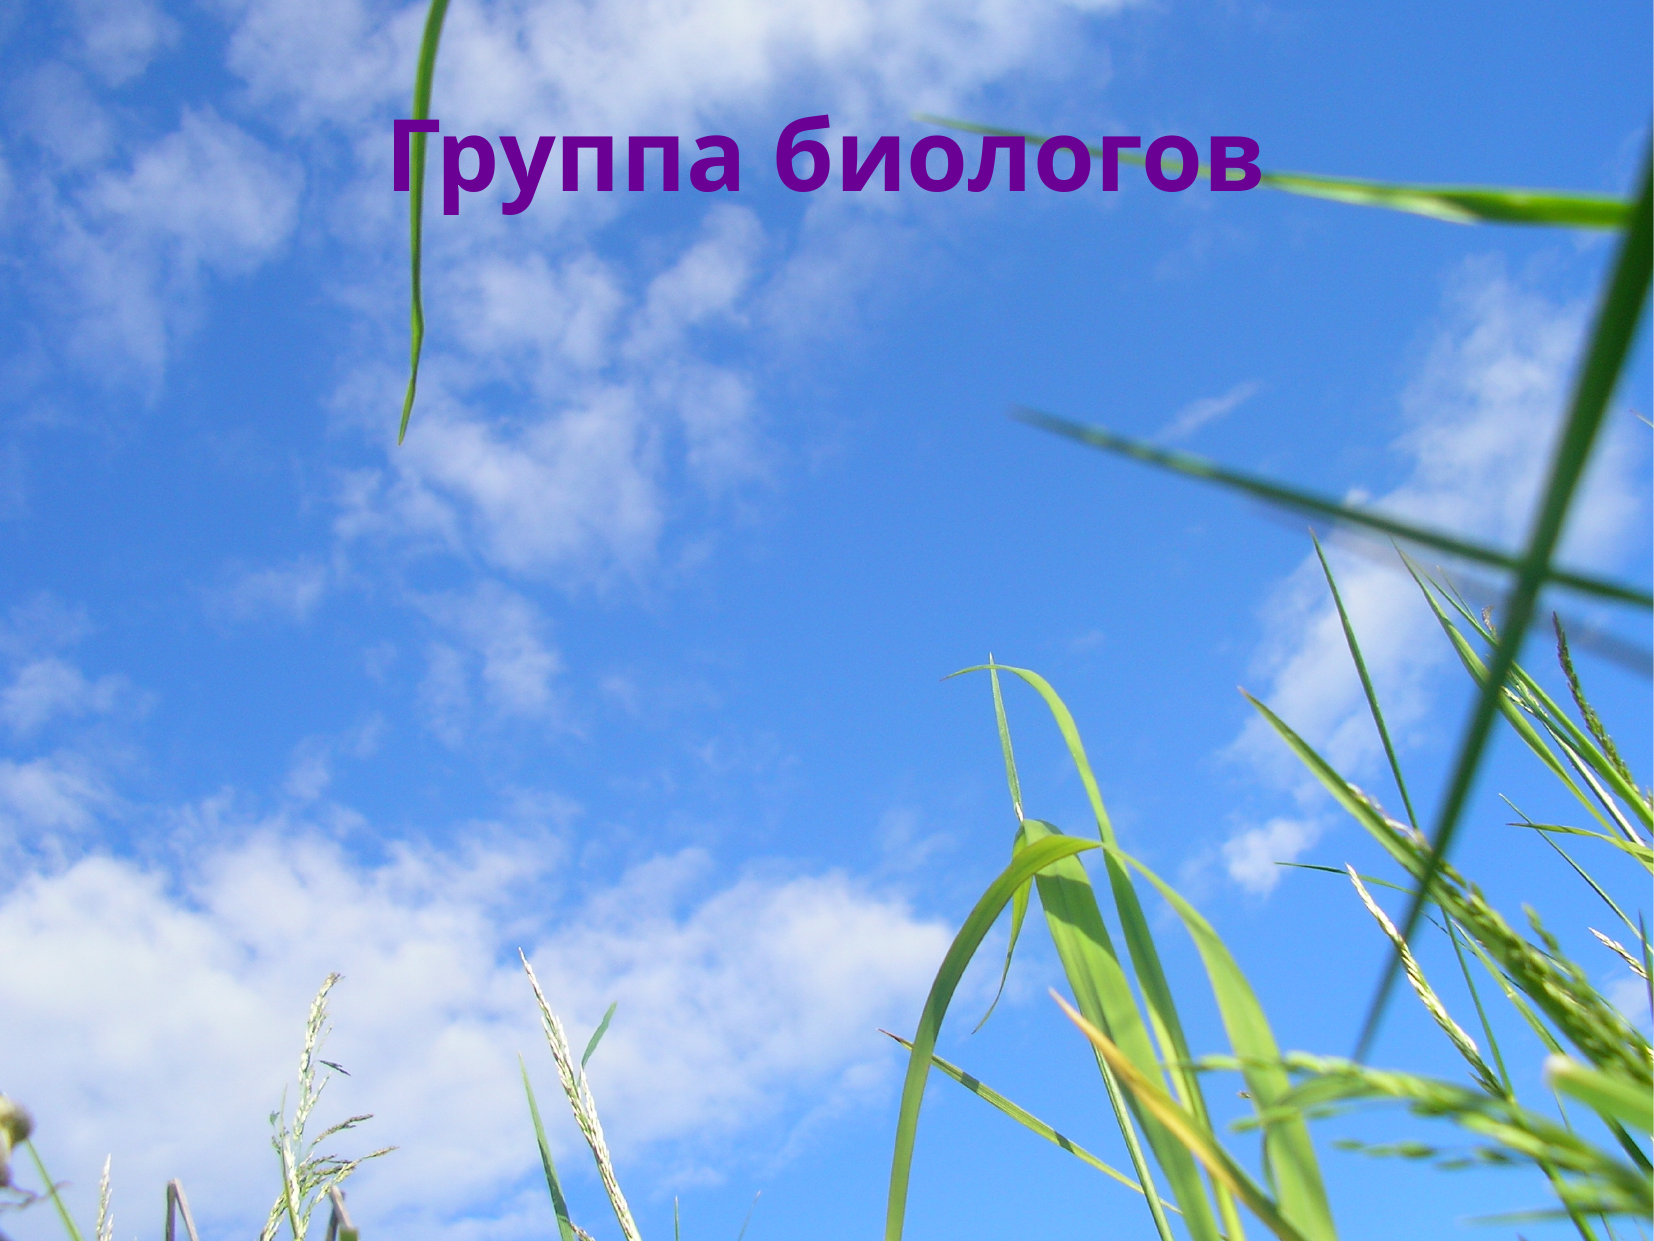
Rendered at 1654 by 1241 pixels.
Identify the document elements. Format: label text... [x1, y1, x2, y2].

title Группа биологов [82, 49, 1571, 257]
picture [0, 0, 1654, 1241]
